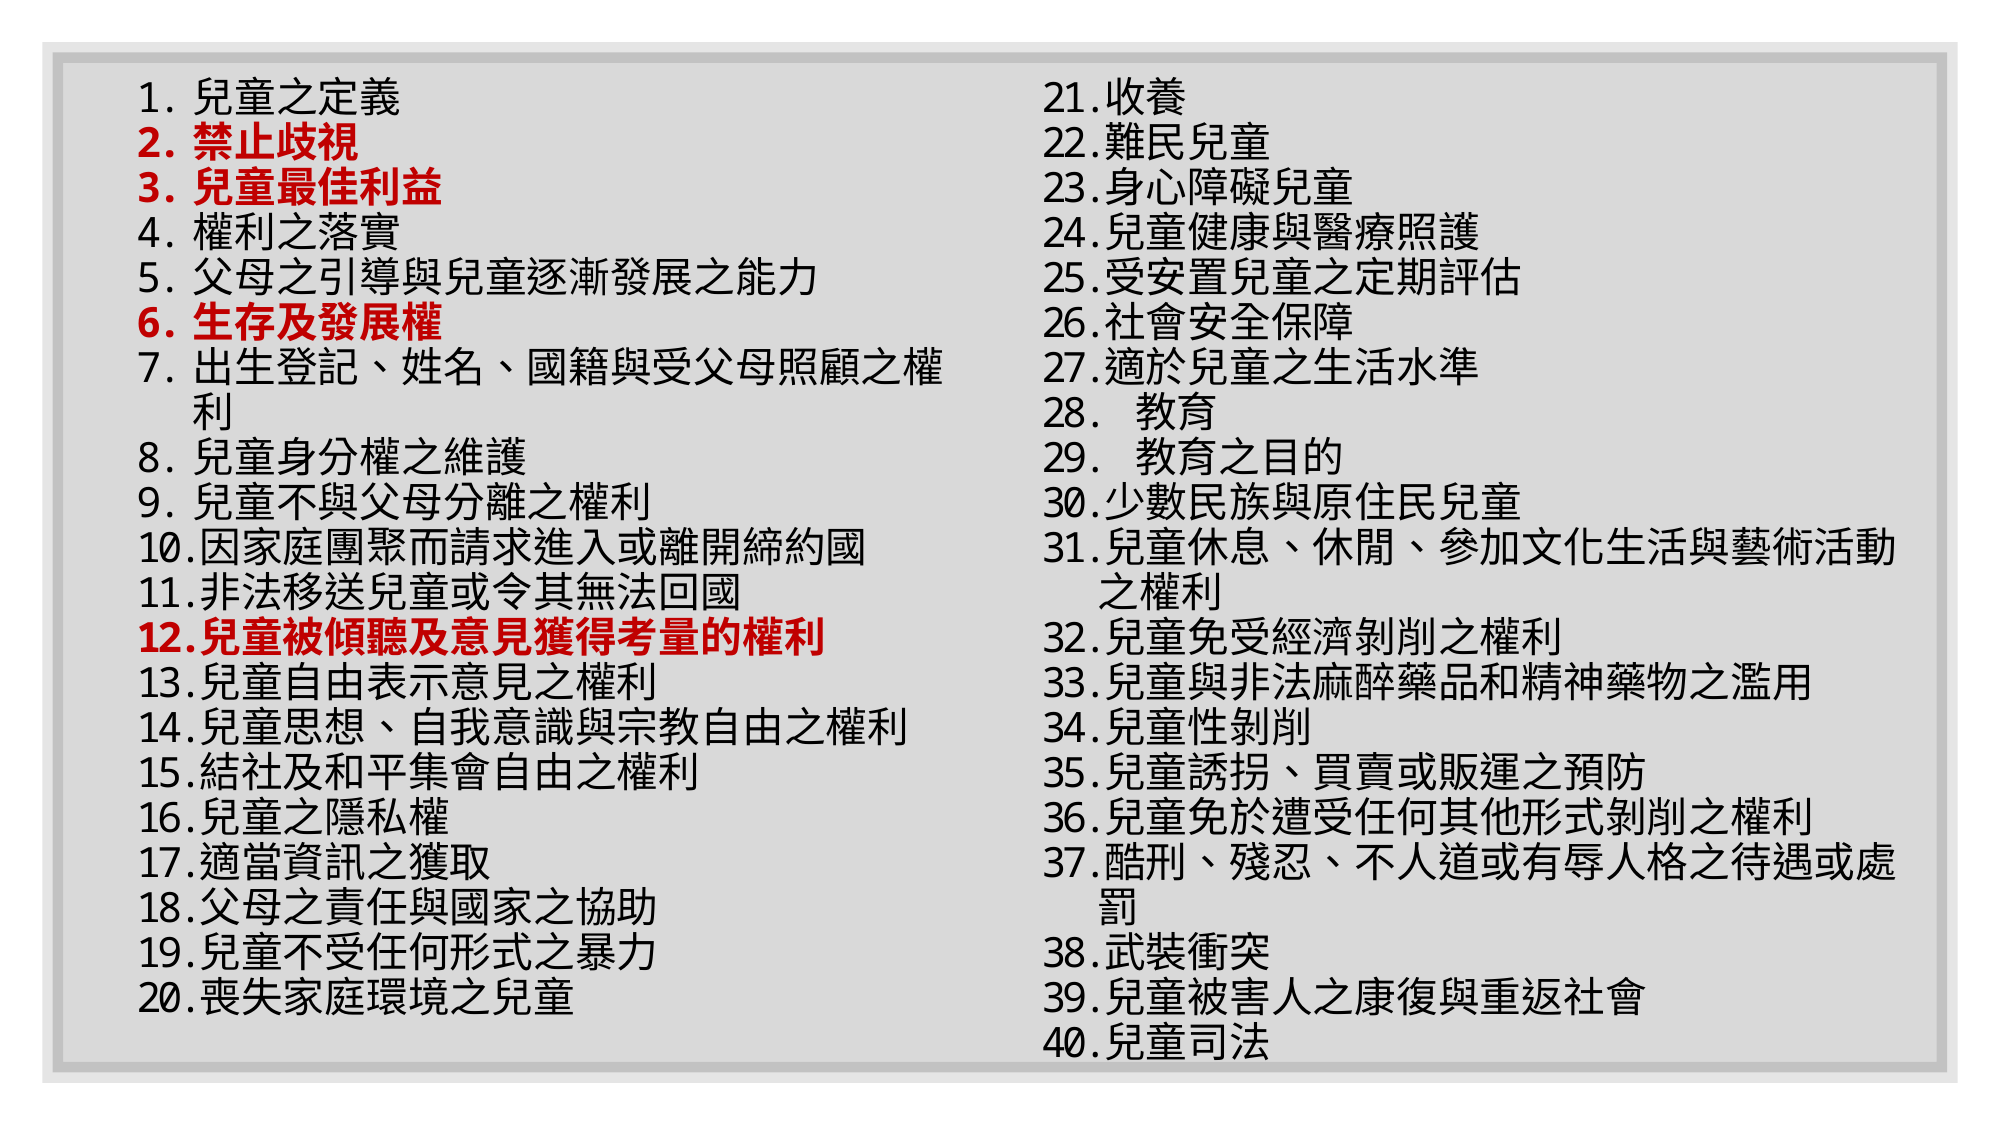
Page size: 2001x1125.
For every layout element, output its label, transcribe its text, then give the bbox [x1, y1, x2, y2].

text_box [52, 52, 1948, 1073]
list 兒童之定義 禁止歧視 兒童最佳利益 權利之落實 父母之引導與兒童逐漸發展之能力 生存及發展權 出生登記、姓名、國籍與受父母照顧之權利 兒童身分權之維護 兒童不與父母分離之權利 因家庭團聚而請求進入或離開締約國 非法移送兒童或令其無法回國 兒童被傾聽及意見獲得考量的權利 兒童自由表示意見之權利 兒童思想、自我意識與宗教自由之權利 結社及和平集會自由之權利 兒童之隱私權 適當資訊之獲取 父母之責任與國家之協助 兒童不受任何形式之暴力 喪失家庭環境之兒童 [121, 69, 981, 1090]
list 收養 難民兒童 身心障礙兒童 兒童健康與醫療照護 受安置兒童之定期評估 社會安全保障 適於兒童之生活水準 教育 教育之目的 少數民族與原住民兒童 兒童休息、休閒、參加文化生活與藝術活動之權利 兒童免受經濟剝削之權利 兒童與非法麻醉藥品和精神藥物之濫用 兒童性剝削 兒童誘拐、買賣或販運之預防 兒童免於遭受任何其他形式剝削之權利 酷刑、殘忍、不人道或有辱人格之待遇或處罰 武裝衝突 兒童被害人之康復與重返社會 兒童司法 [1026, 69, 1928, 1073]
